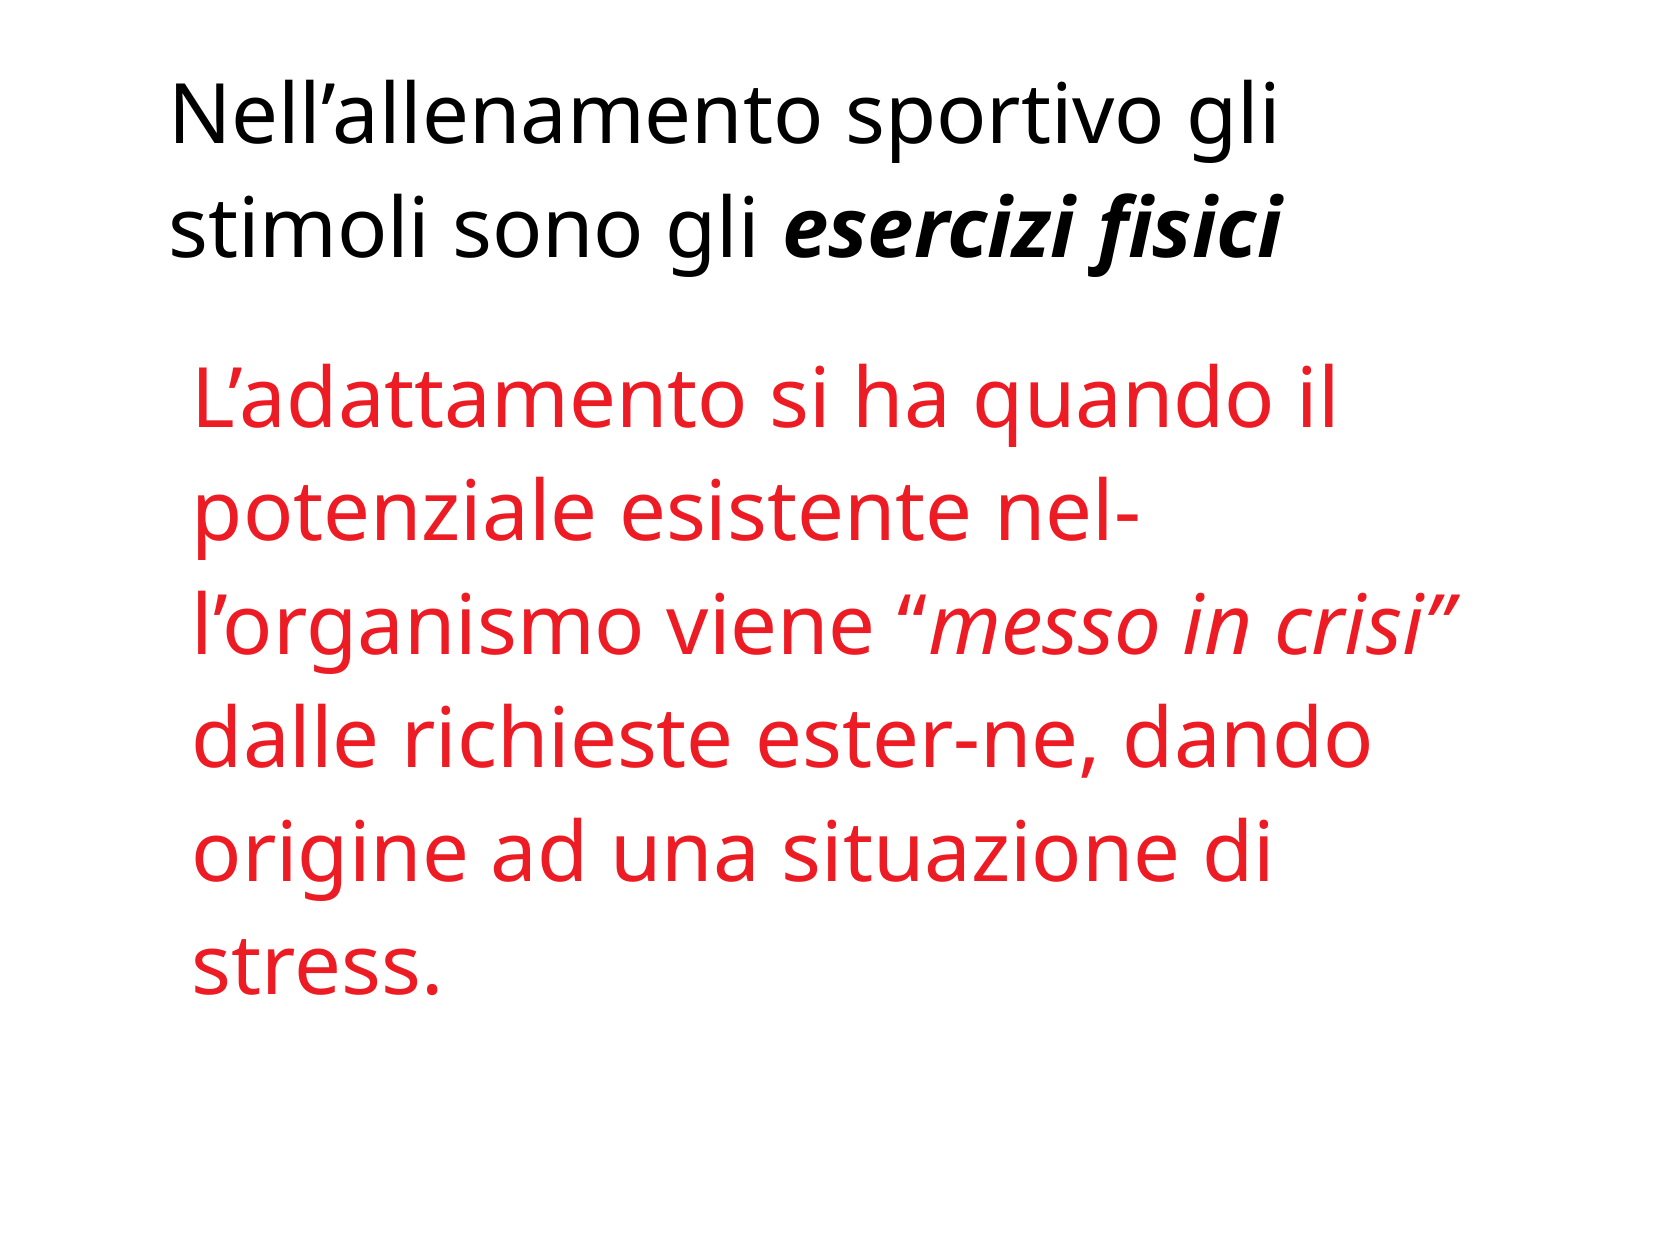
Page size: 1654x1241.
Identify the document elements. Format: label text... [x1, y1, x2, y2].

text_box Nell’allenamento sportivo gli stimoli sono gli esercizi fisici [153, 47, 1536, 308]
text_box L’adattamento si ha quando il potenziale esistente nel-l’organismo viene “messo in crisi” dalle richieste ester-ne, dando origine ad una situazione di stress. [177, 330, 1512, 1049]
